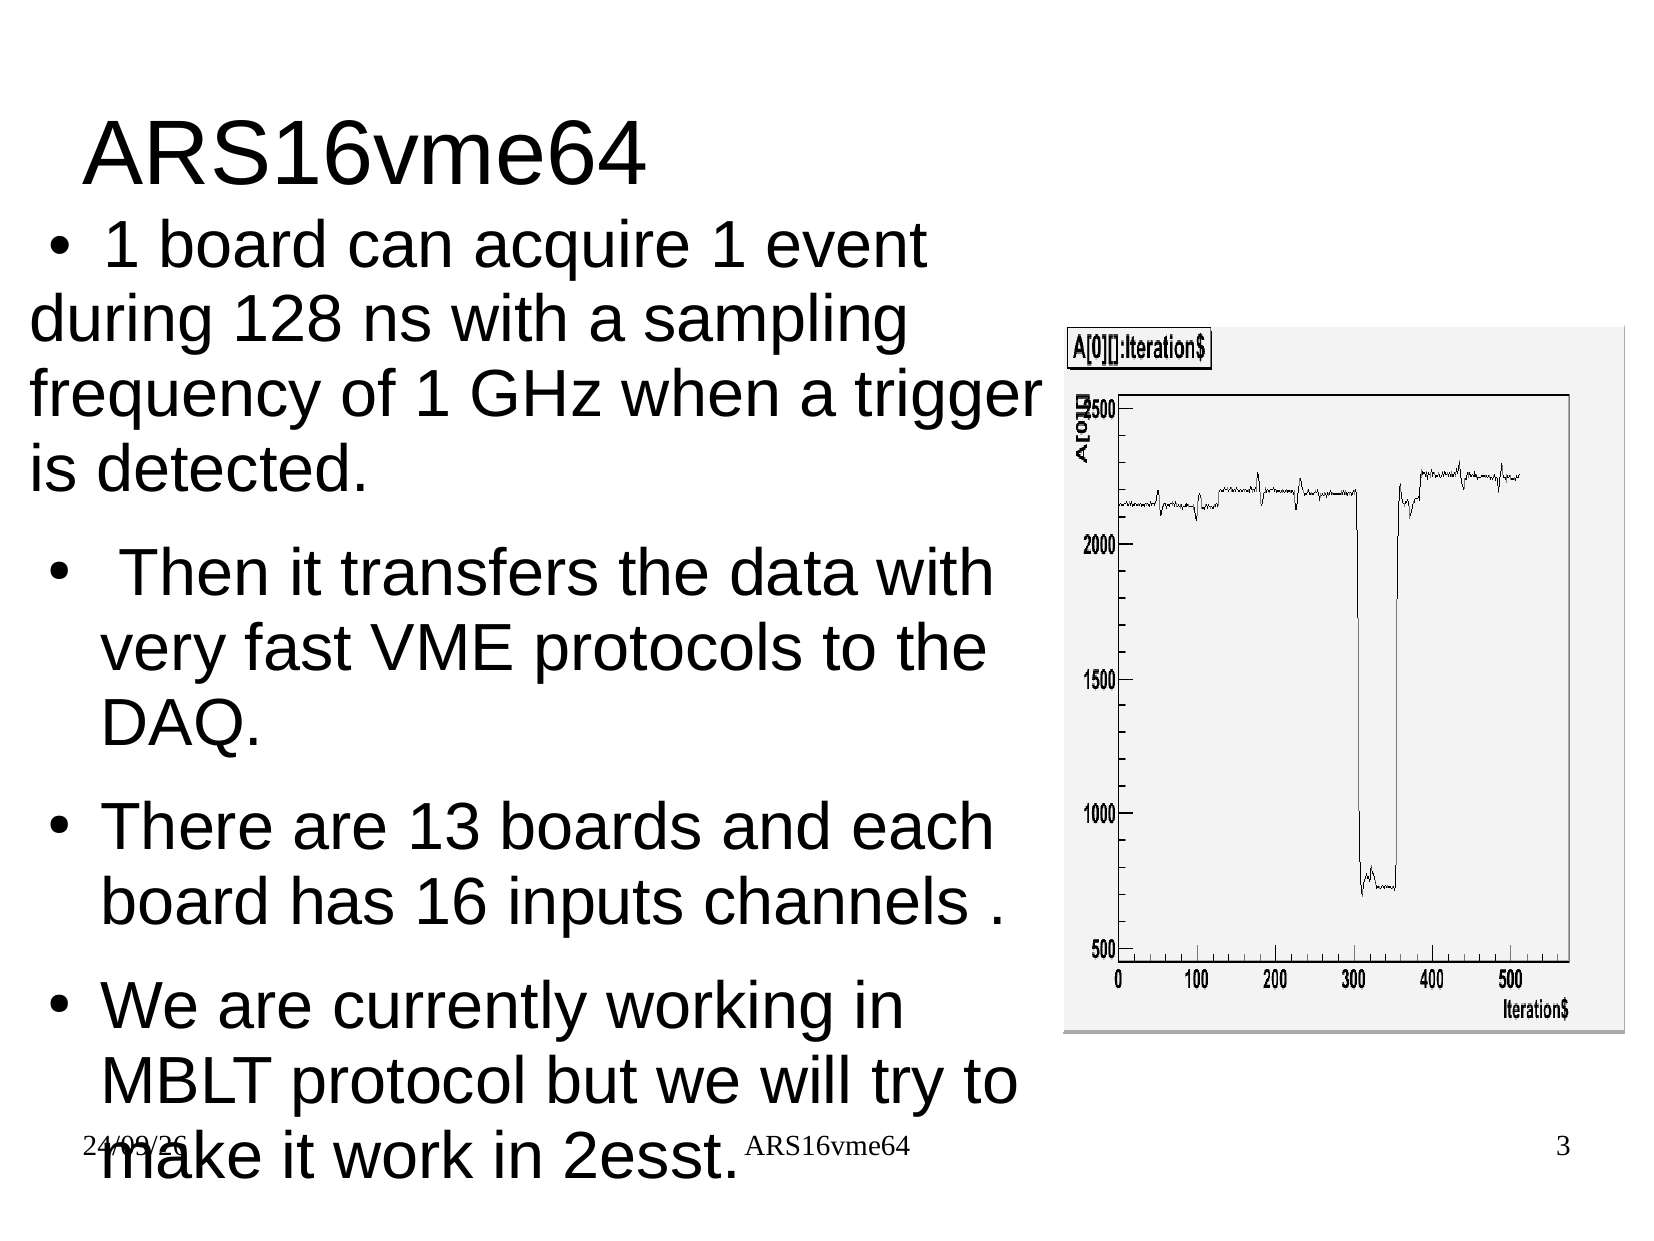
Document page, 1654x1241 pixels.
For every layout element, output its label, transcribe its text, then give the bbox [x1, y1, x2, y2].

title ARS16vme64 [82, 49, 1571, 257]
list • 1 board can acquire 1 event during 128 ns with a sampling frequency of 1 GHz when a trigger is detected. Then it transfers the data with very fast VME protocols to the DAQ. There are 13 boards and each board has 16 inputs channels . We are currently working in MBLT protocol but we will try to make it work in 2esst. [29, 206, 1063, 1193]
picture [1062, 324, 1625, 1034]
